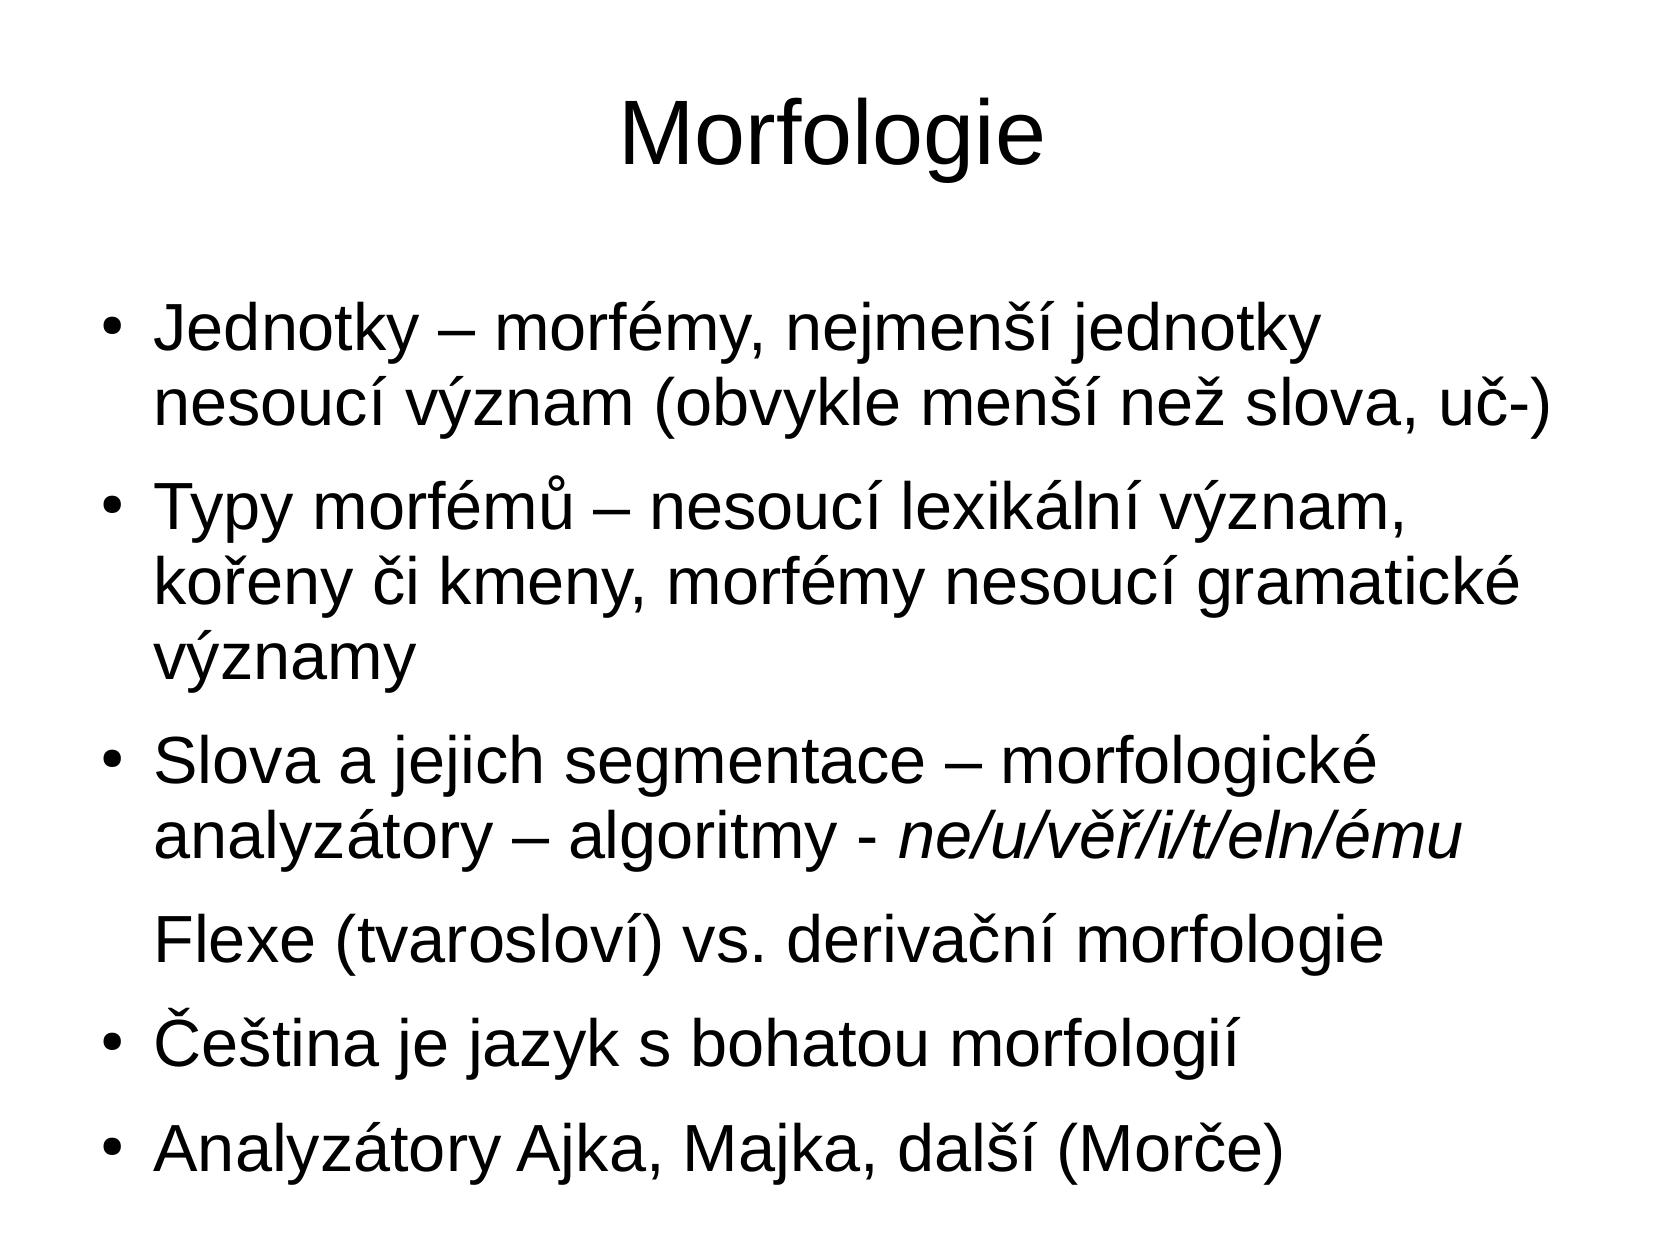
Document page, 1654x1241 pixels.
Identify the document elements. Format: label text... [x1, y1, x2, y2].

list Jednotky – morfémy, nejmenší jednotky nesoucí význam (obvykle menší než slova, uč-) Typy morfémů – nesoucí lexikální význam, kořeny či kmeny, morfémy nesoucí gramatické významy Slova a jejich segmentace – morfologické analyzátory – algoritmy - ne/u/věř/i/t/eln/ému Flexe (tvarosloví) vs. derivační morfologie Čeština je jazyk s bohatou morfologií Analyzátory Ajka, Majka, další (Morče) [82, 290, 1571, 1186]
title Morfologie [88, 29, 1577, 237]
